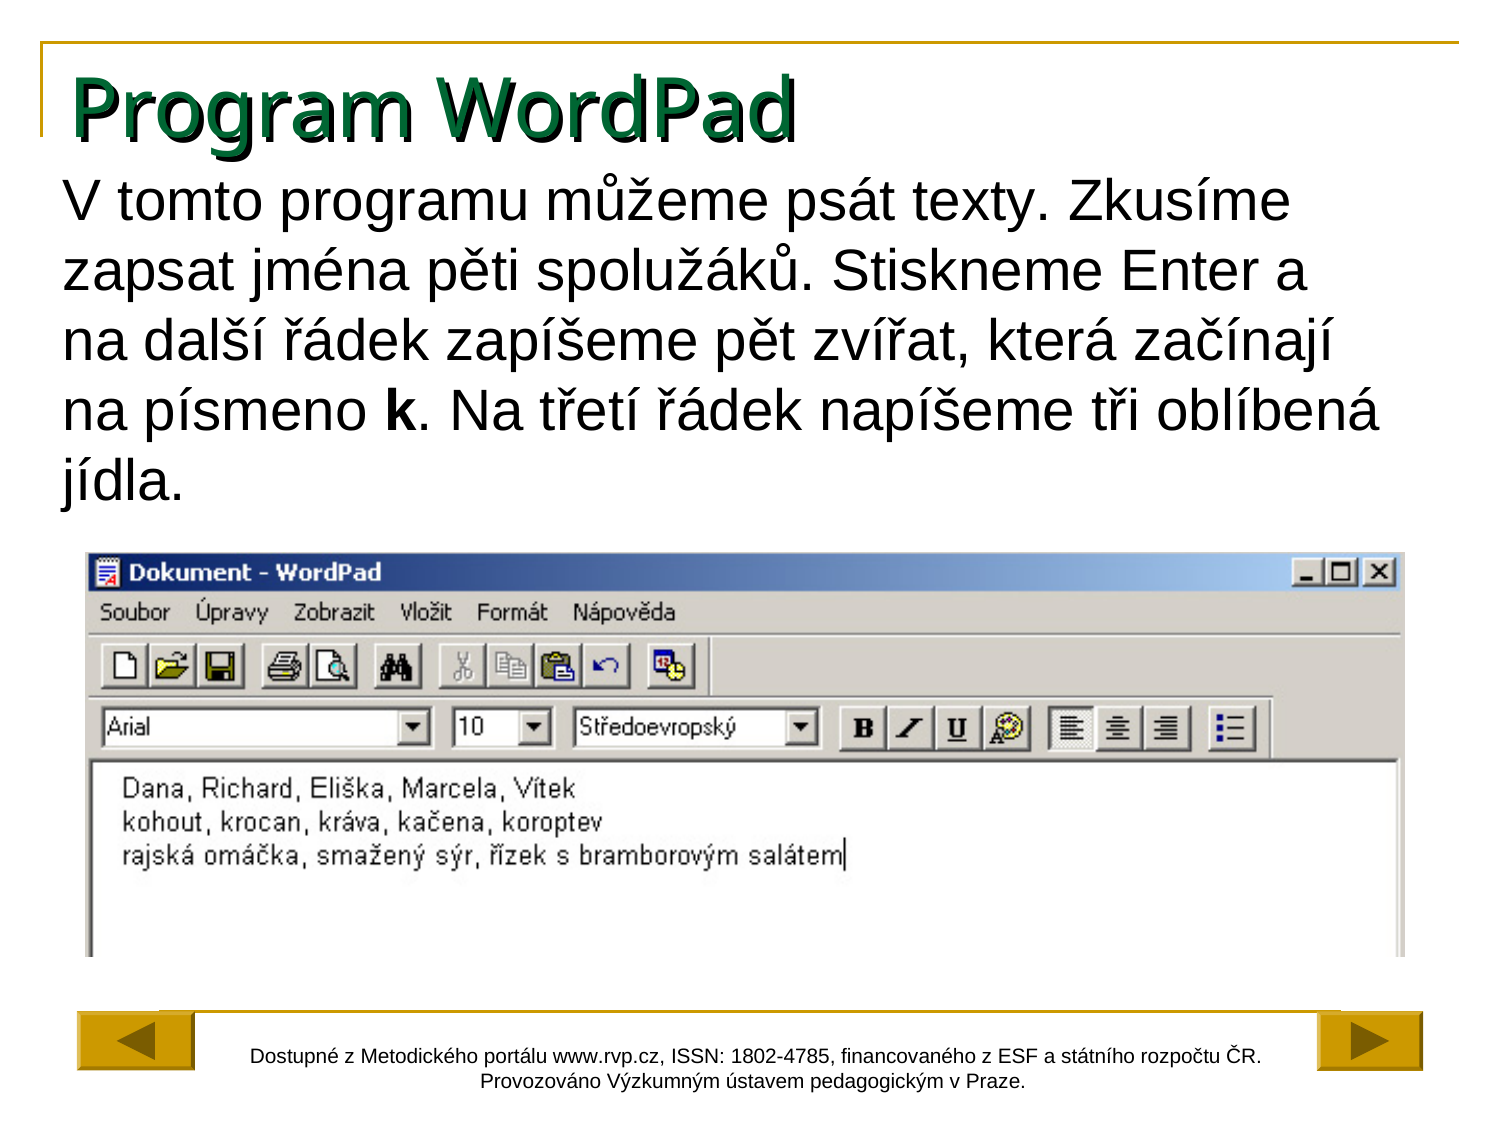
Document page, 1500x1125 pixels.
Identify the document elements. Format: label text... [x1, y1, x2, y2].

text_box [1318, 1011, 1424, 1071]
text_box V tomto programu můžeme psát texty. Zkusíme zapsat jména pěti spolužáků. Stiskneme Enter a na další řádek zapíšeme pět zvířat, která začínají na písmeno k. Na třetí řádek napíšeme tři oblíbená jídla. [48, 154, 1451, 521]
picture [85, 552, 1405, 957]
title Program WordPad [53, 41, 1404, 154]
text_box [78, 1011, 195, 1071]
